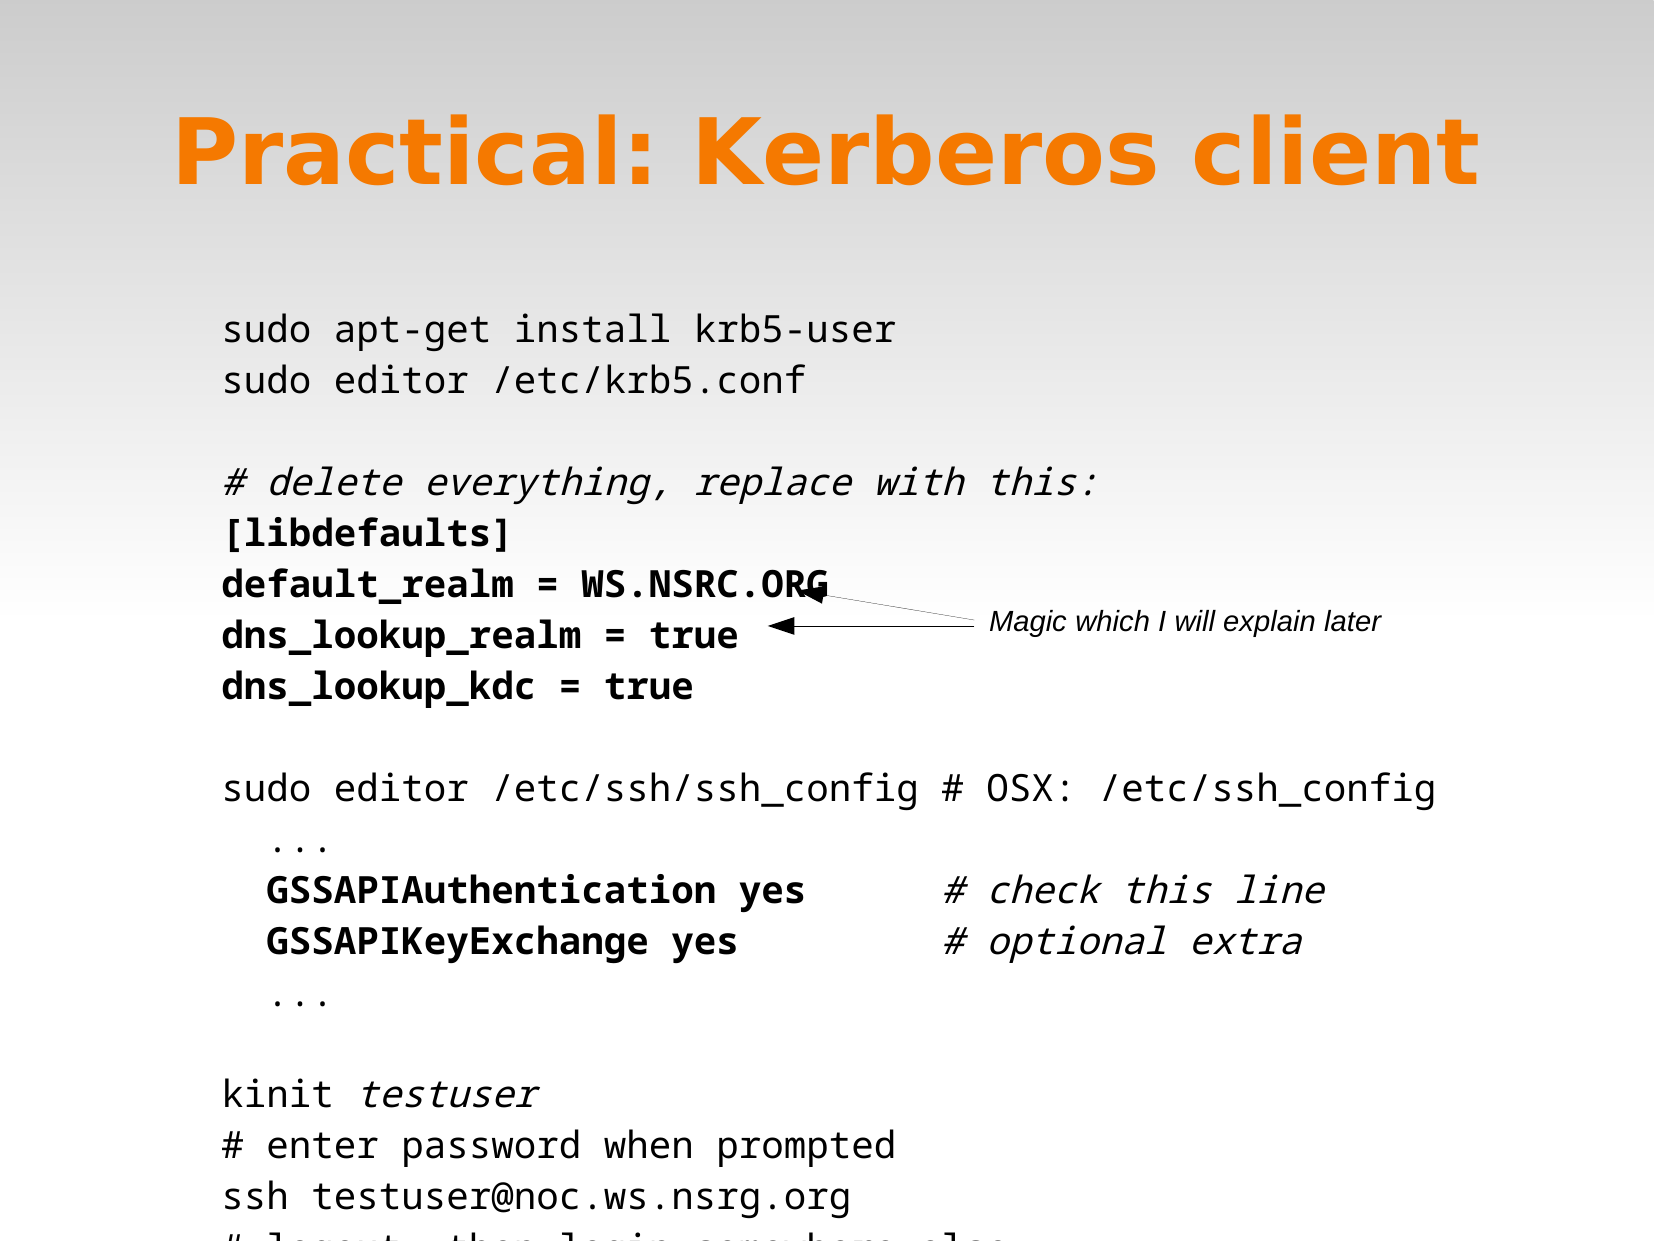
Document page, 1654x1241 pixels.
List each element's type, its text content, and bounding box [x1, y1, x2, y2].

title Practical: Kerberos client [82, 49, 1571, 257]
text_box sudo apt-get install krb5-user sudo editor /etc/krb5.conf # delete everything, replace with this: [libdefaults] default_realm = WS.NSRC.ORG dns_lookup_realm = true dns_lookup_kdc = true sudo editor /etc/ssh/ssh_config # OSX: /etc/ssh_config ... GSSAPIAuthentication yes # check this line GSSAPIKeyExchange yes # optional extra ... kinit testuser # enter password when prompted ssh testuser@noc.ws.nsrg.org # logout, then login somewhere else ssh testuser@s1.ws.nsrc.org [206, 295, 1477, 1189]
text_box Magic which I will explain later [974, 597, 1418, 650]
